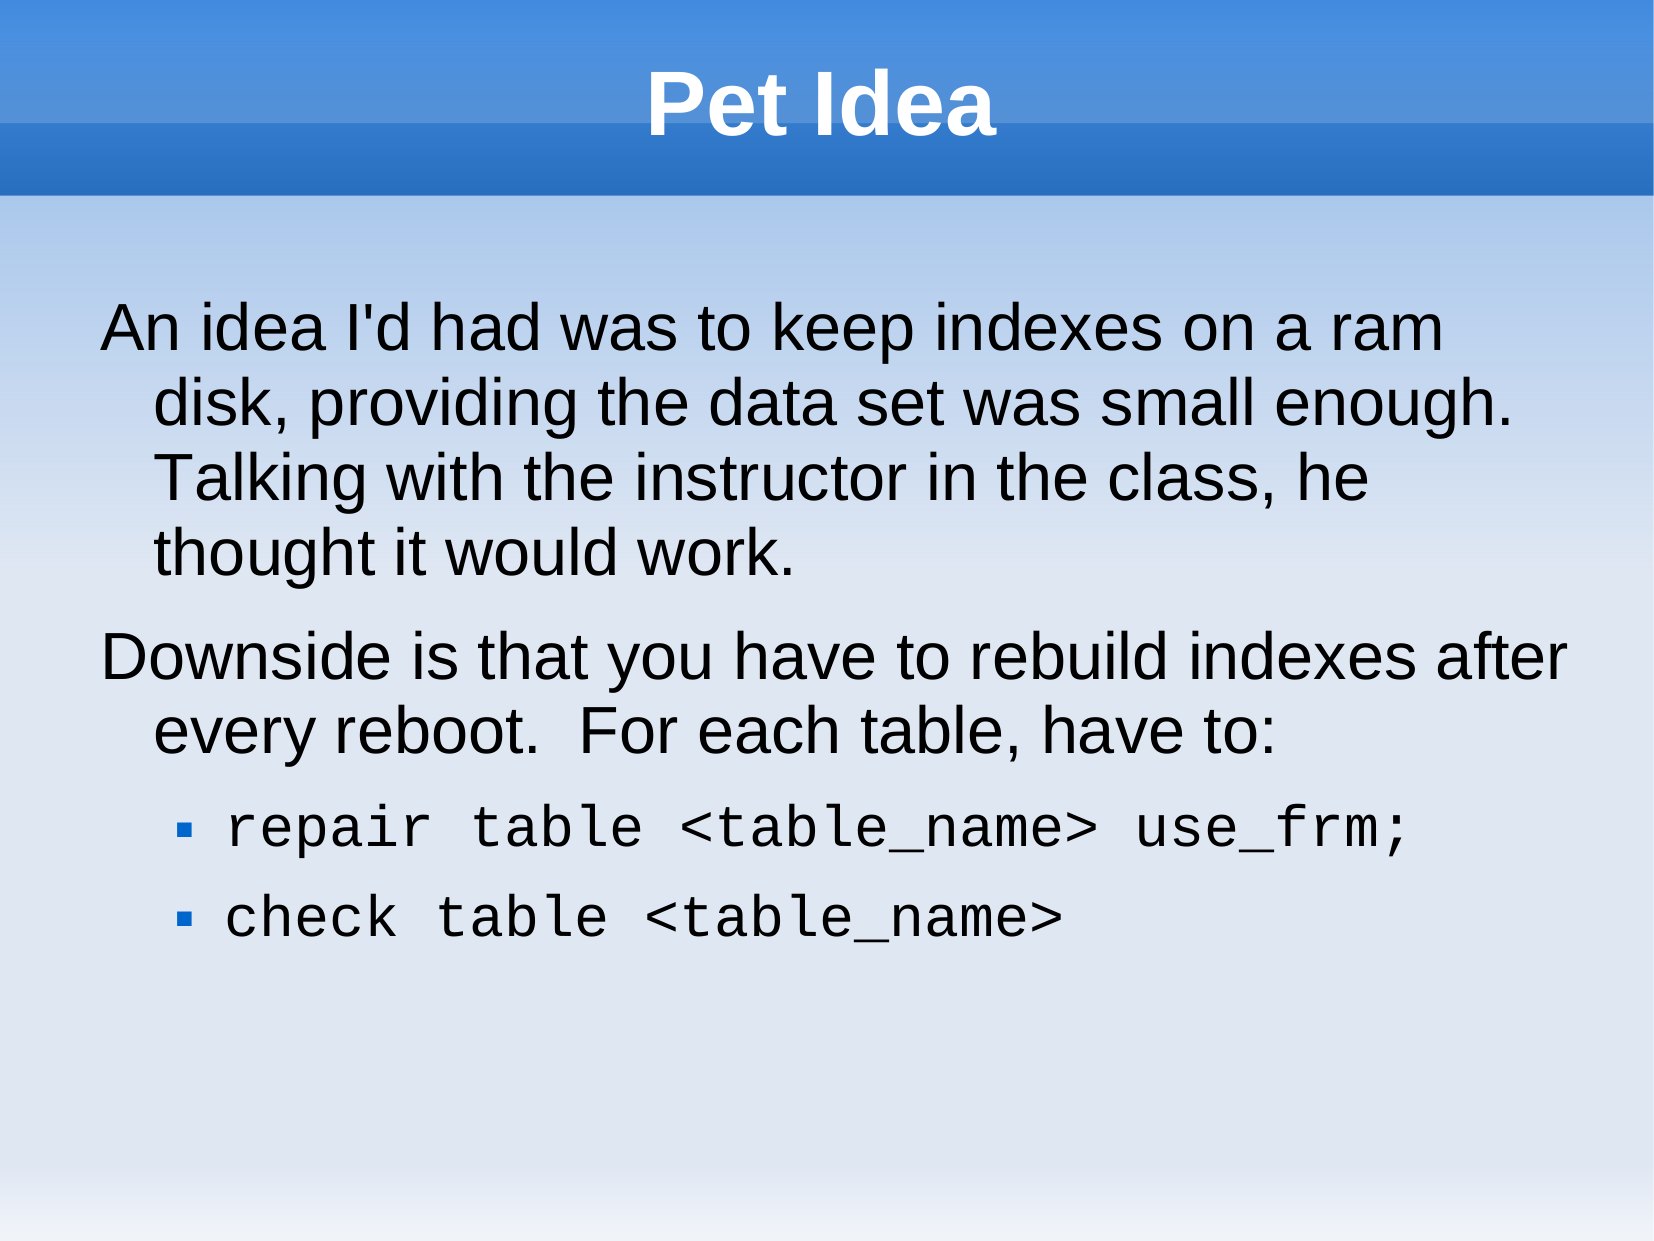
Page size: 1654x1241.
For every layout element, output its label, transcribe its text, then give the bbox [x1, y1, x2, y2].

list An idea I'd had was to keep indexes on a ram disk, providing the data set was small enough. Talking with the instructor in the class, he thought it would work. Downside is that you have to rebuild indexes after every reboot. For each table, have to: repair table <table_name> use_frm; check table <table_name> [82, 290, 1571, 1094]
picture [0, 0, 1654, 1241]
title Pet Idea [76, 0, 1565, 208]
